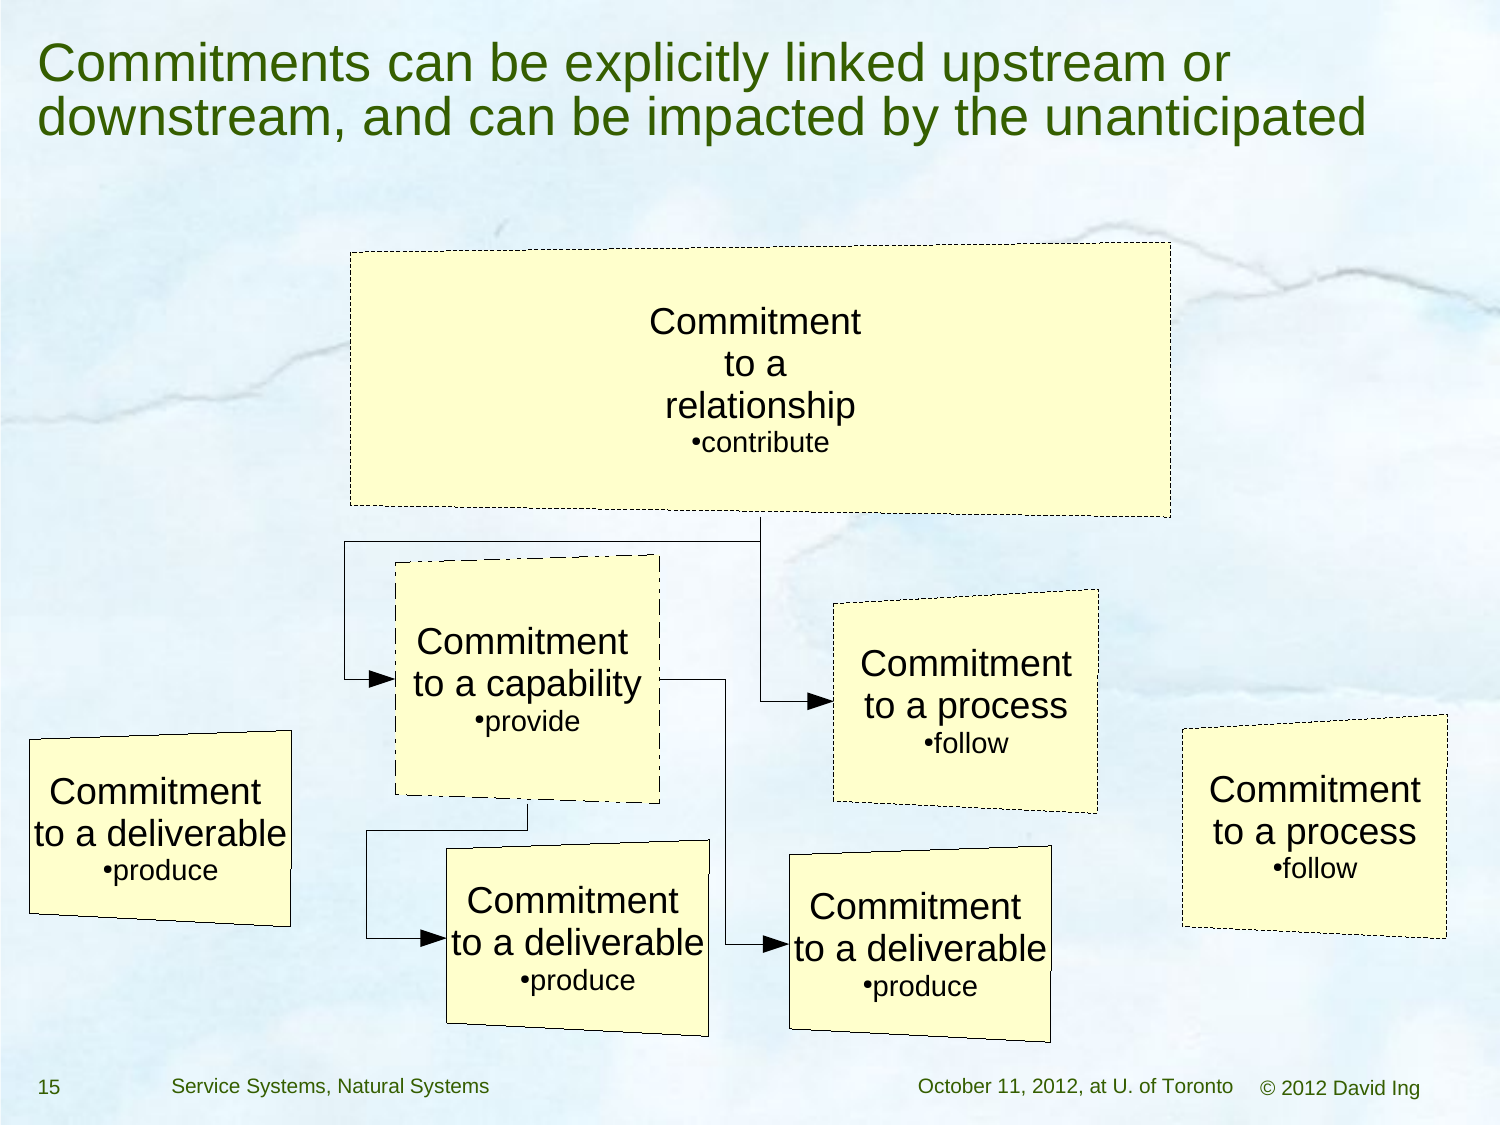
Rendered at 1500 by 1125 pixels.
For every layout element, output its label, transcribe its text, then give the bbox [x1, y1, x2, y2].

text_box Commitment to a deliverable produce [446, 839, 710, 1037]
text_box Commitment to a process follow [1182, 714, 1448, 939]
text_box Commitment to a deliverable produce [29, 730, 292, 927]
text_box Commitment to a deliverable produce [789, 845, 1052, 1043]
text_box Commitment to a process follow [833, 589, 1099, 814]
title Commitments can be explicitly linked upstream or downstream, and can be impacted by the unanticipated [37, 37, 1463, 153]
picture [0, 0, 1500, 1125]
text_box Commitment to a capability provide [395, 554, 660, 804]
text_box Commitment to a relationship contribute [350, 242, 1171, 518]
